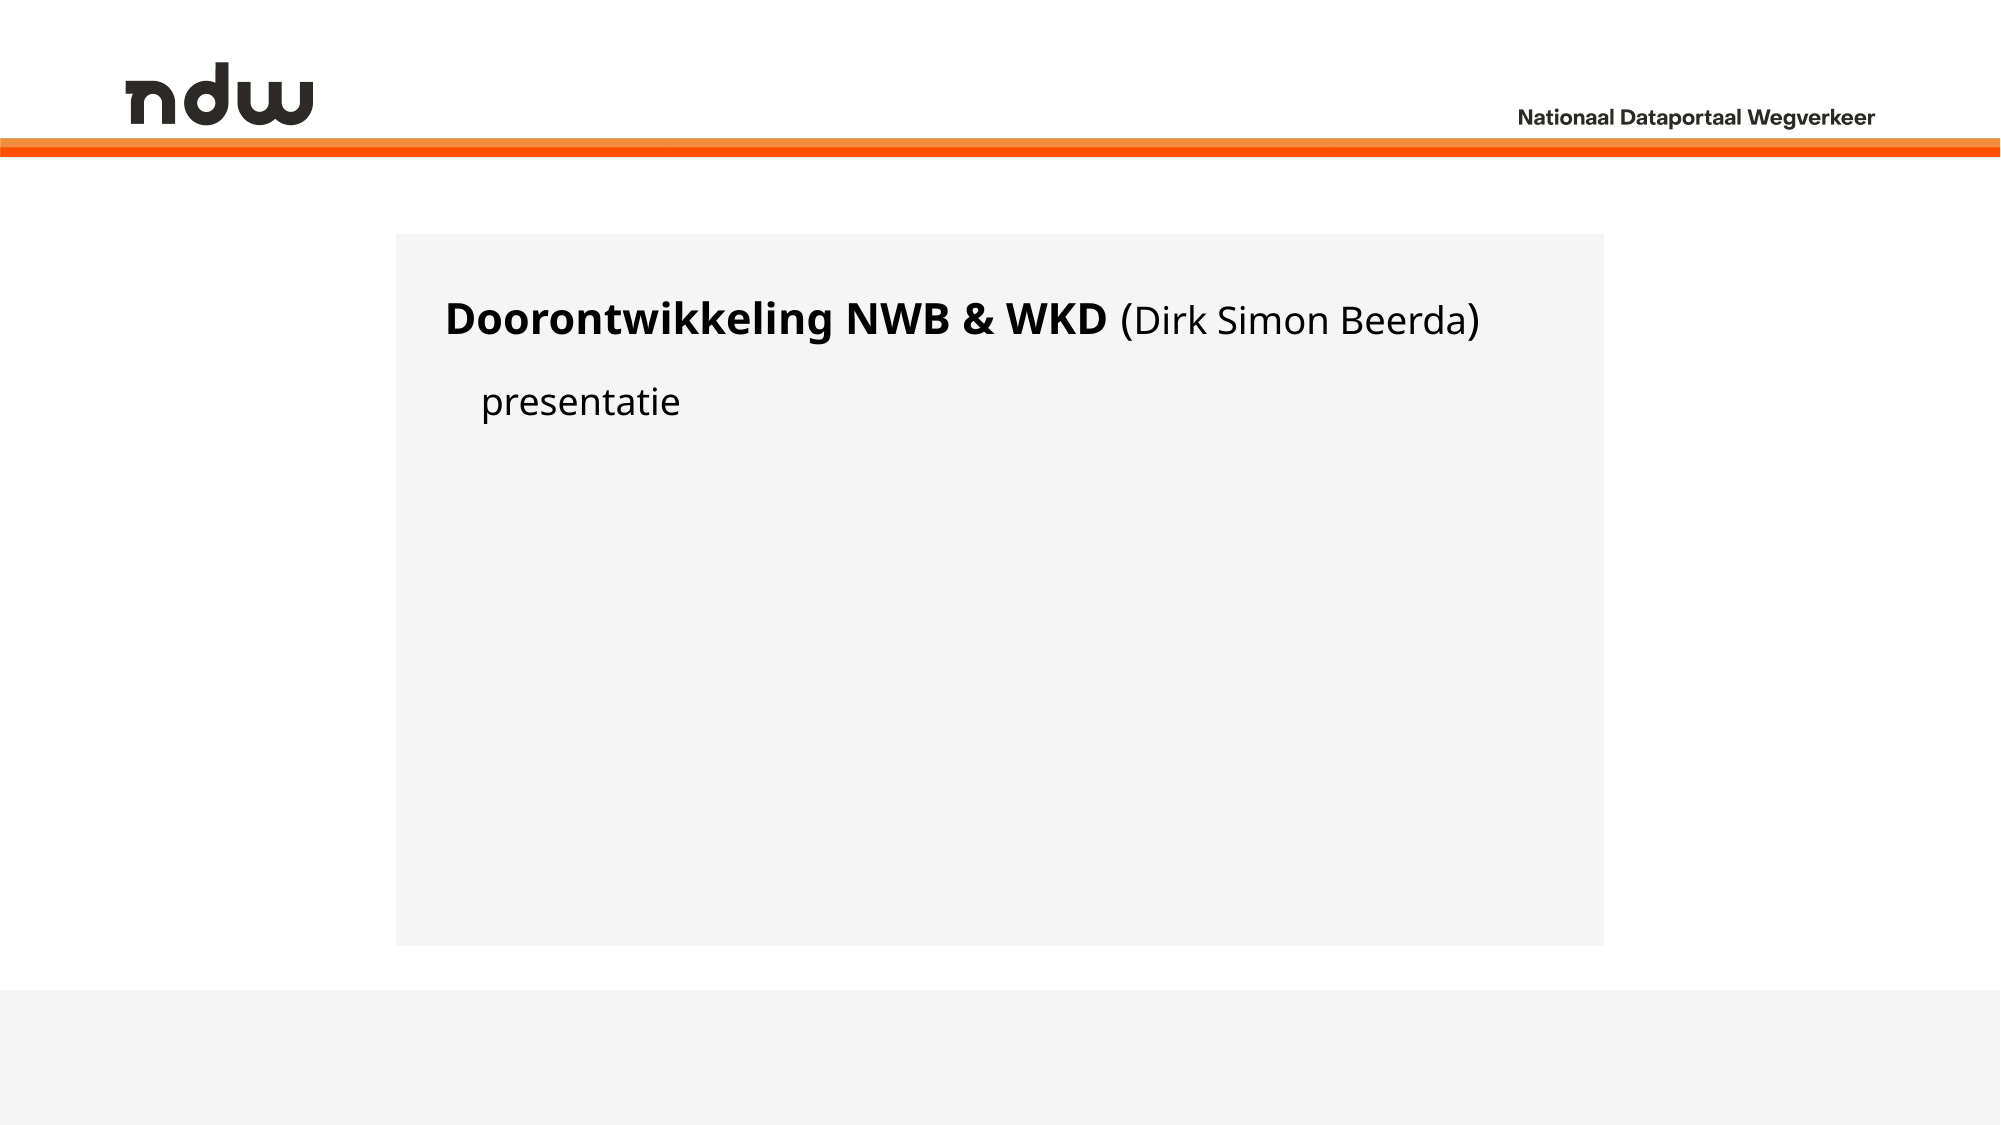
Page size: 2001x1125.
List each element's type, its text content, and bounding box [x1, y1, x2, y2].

title Doorontwikkeling NWB & WKD (Dirk Simon Beerda) [429, 289, 1598, 383]
list presentatie [428, 370, 1597, 928]
